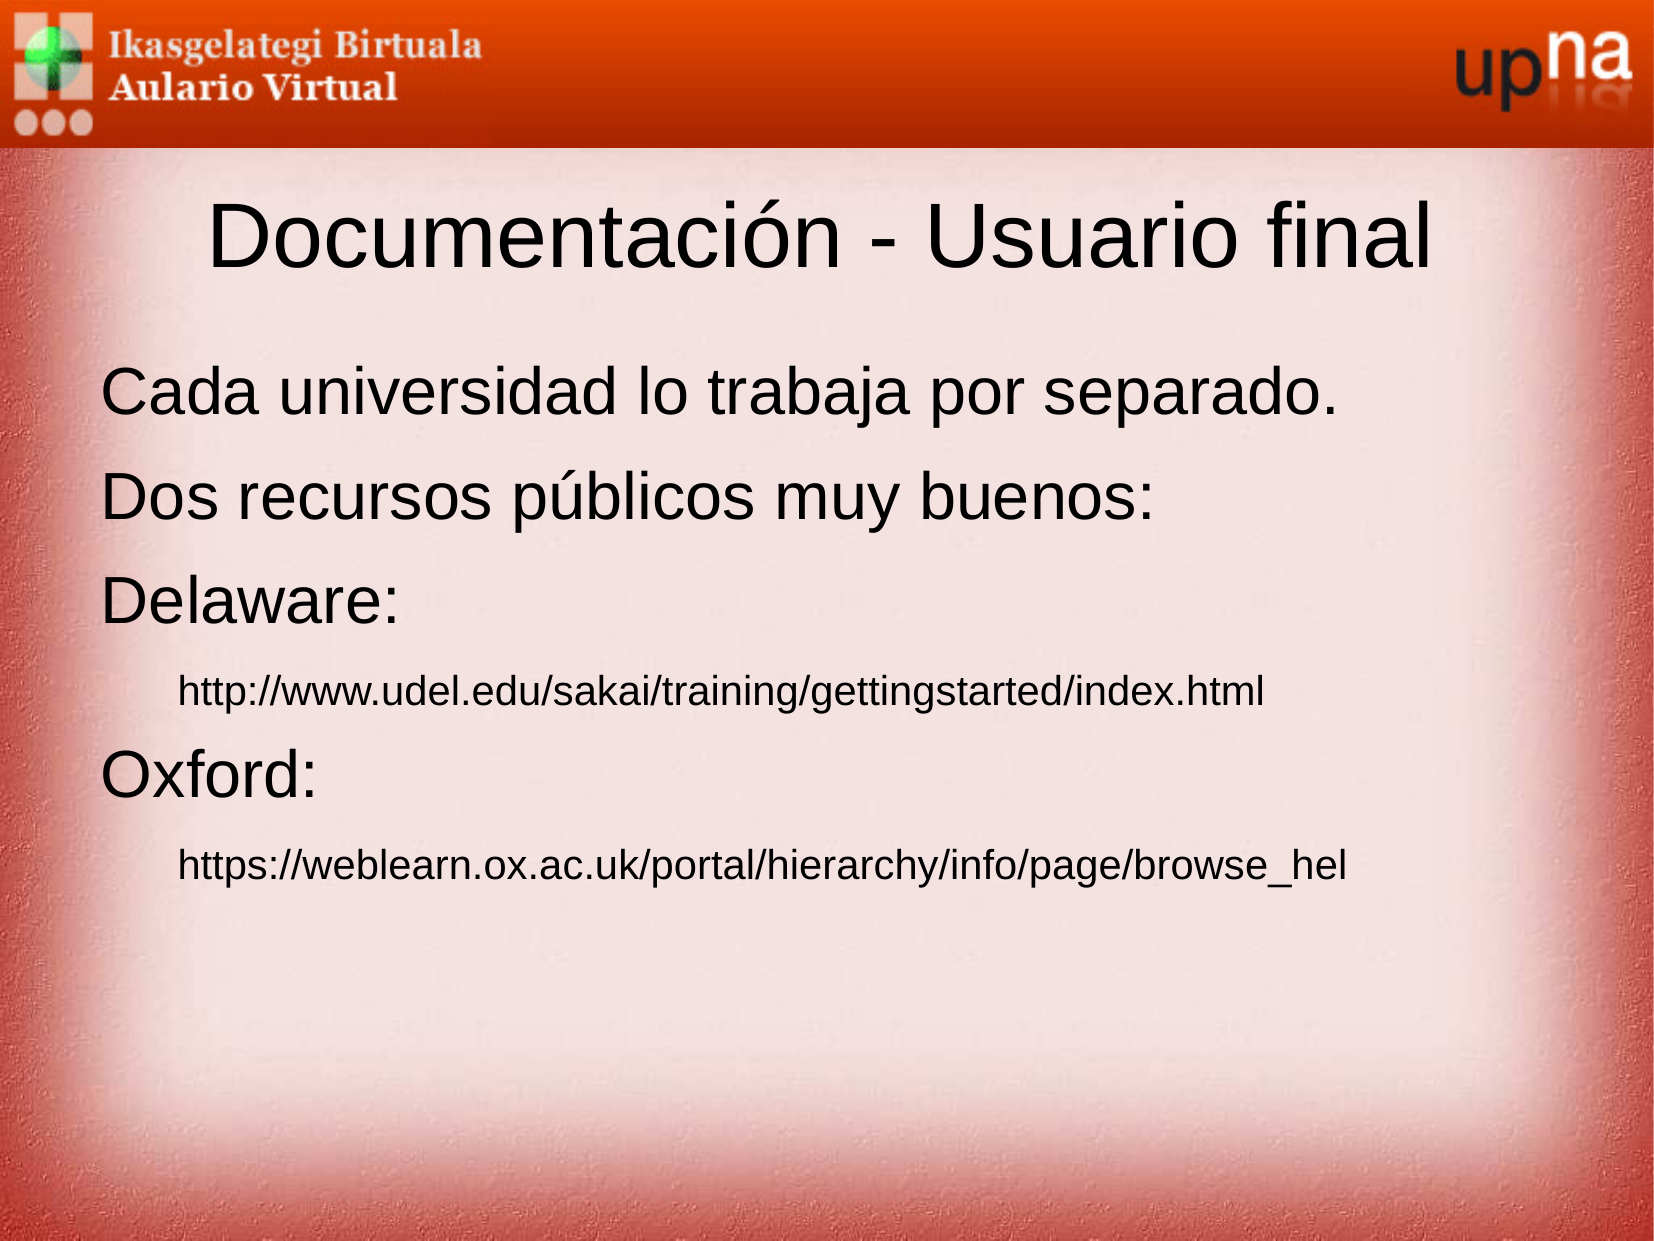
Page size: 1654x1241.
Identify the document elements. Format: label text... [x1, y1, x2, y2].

list Cada universidad lo trabaja por separado. Dos recursos públicos muy buenos: Delaware: http://www.udel.edu/sakai/training/gettingstarted/index.html Oxford: https://weblearn.ox.ac.uk/portal/hierarchy/info/page/browse_hel [83, 354, 1572, 1095]
picture [0, 0, 1654, 1241]
title Documentación - Usuario final [77, 147, 1565, 325]
